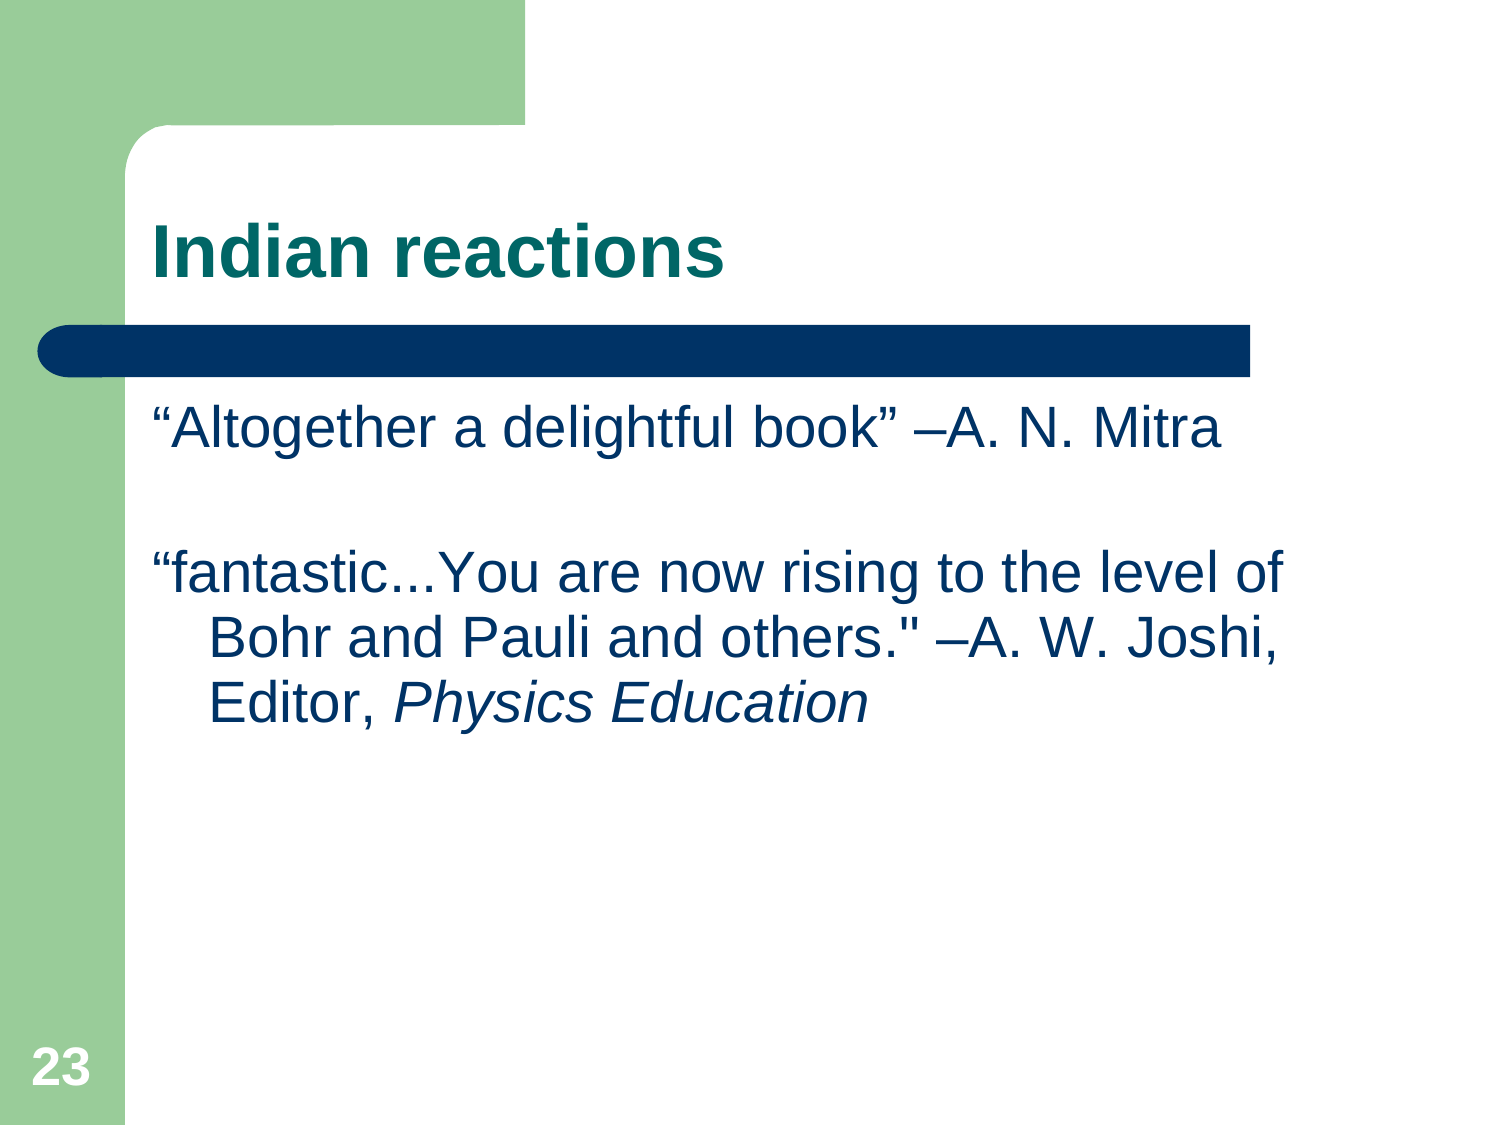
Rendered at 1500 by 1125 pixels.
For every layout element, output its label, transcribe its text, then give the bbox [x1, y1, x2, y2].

title Indian reactions [136, 136, 1414, 301]
list “Altogether a delightful book” –A. N. Mitra “fantastic...You are now rising to the level of Bohr and Pauli and others." –A. W. Joshi, Editor, Physics Education [137, 387, 1400, 999]
